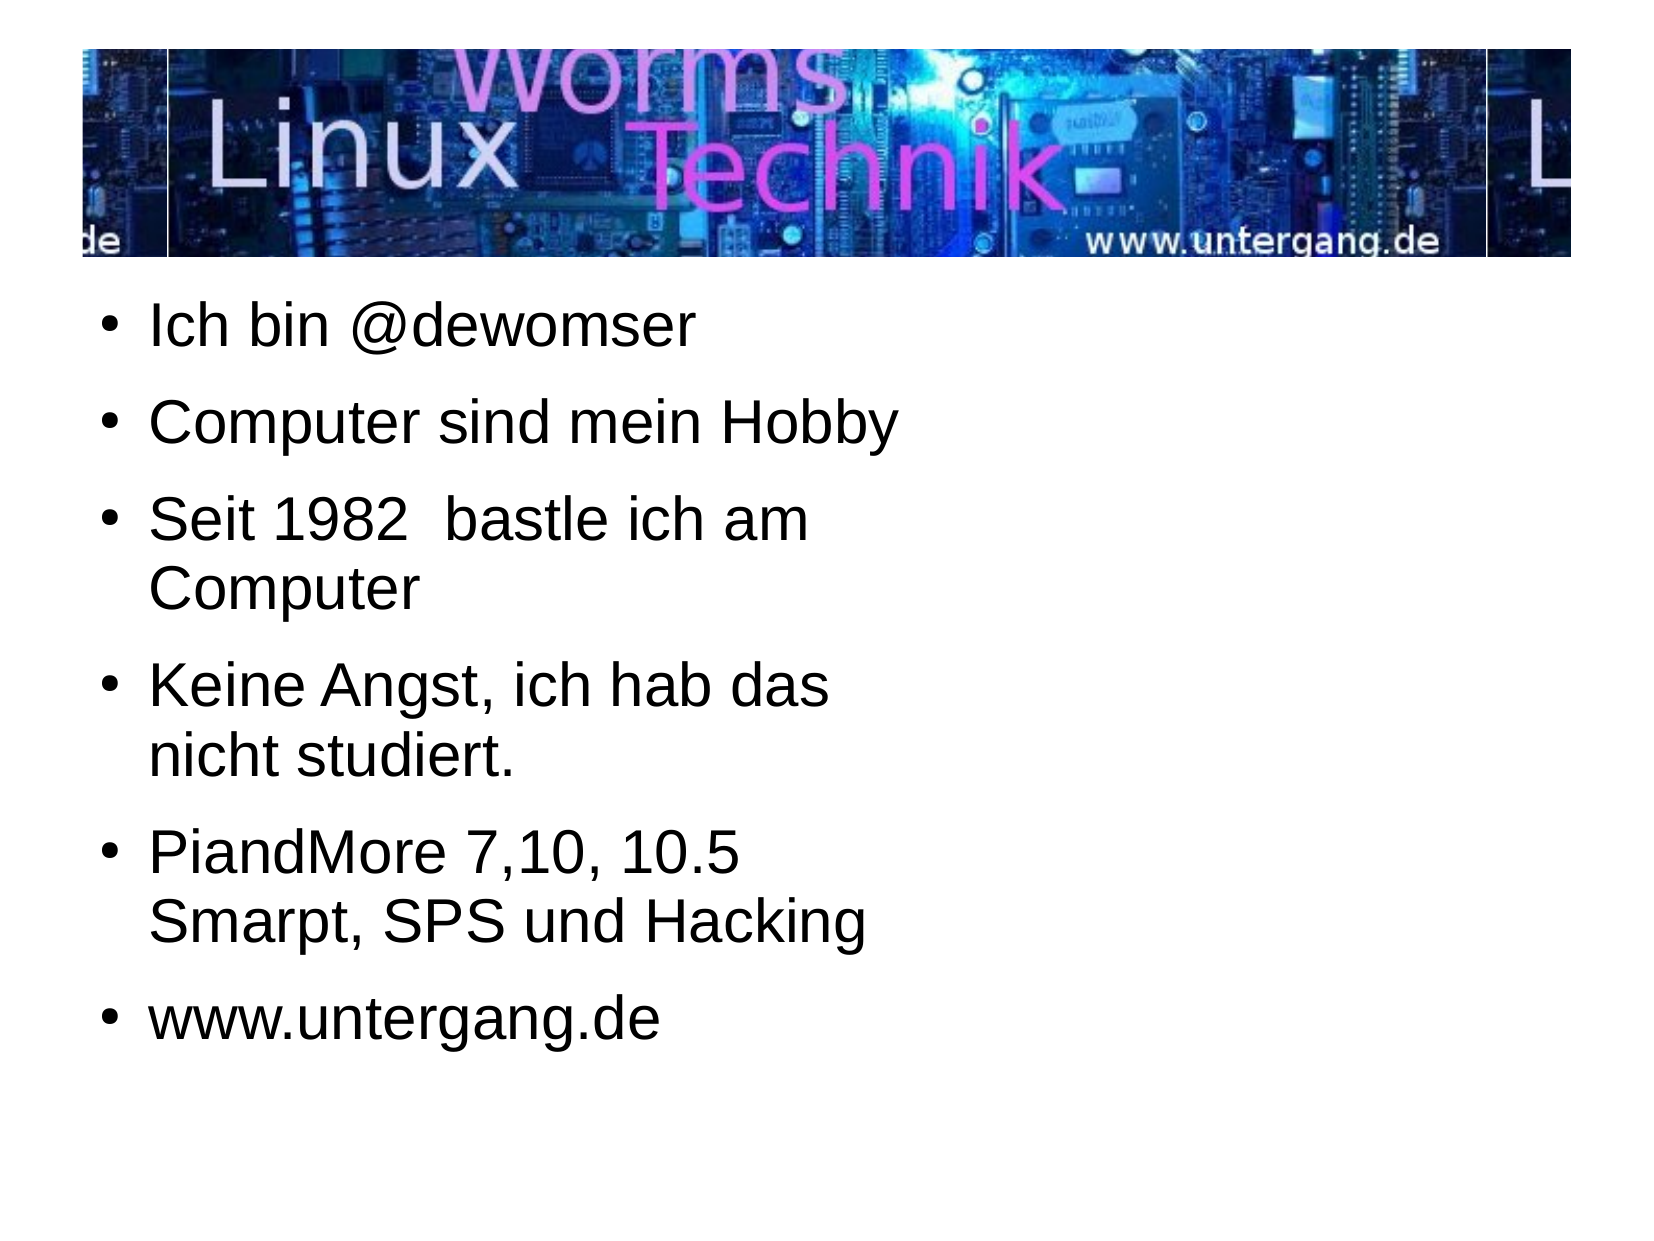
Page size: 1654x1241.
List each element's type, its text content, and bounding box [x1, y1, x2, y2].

list Ich bin @dewomser Computer sind mein Hobby Seit 1982 bastle ich am Computer Keine Angst, ich hab das nicht studiert. PiandMore 7,10, 10.5 Smarpt, SPS und Hacking www.untergang.de [82, 290, 910, 1146]
title [82, 49, 1571, 257]
